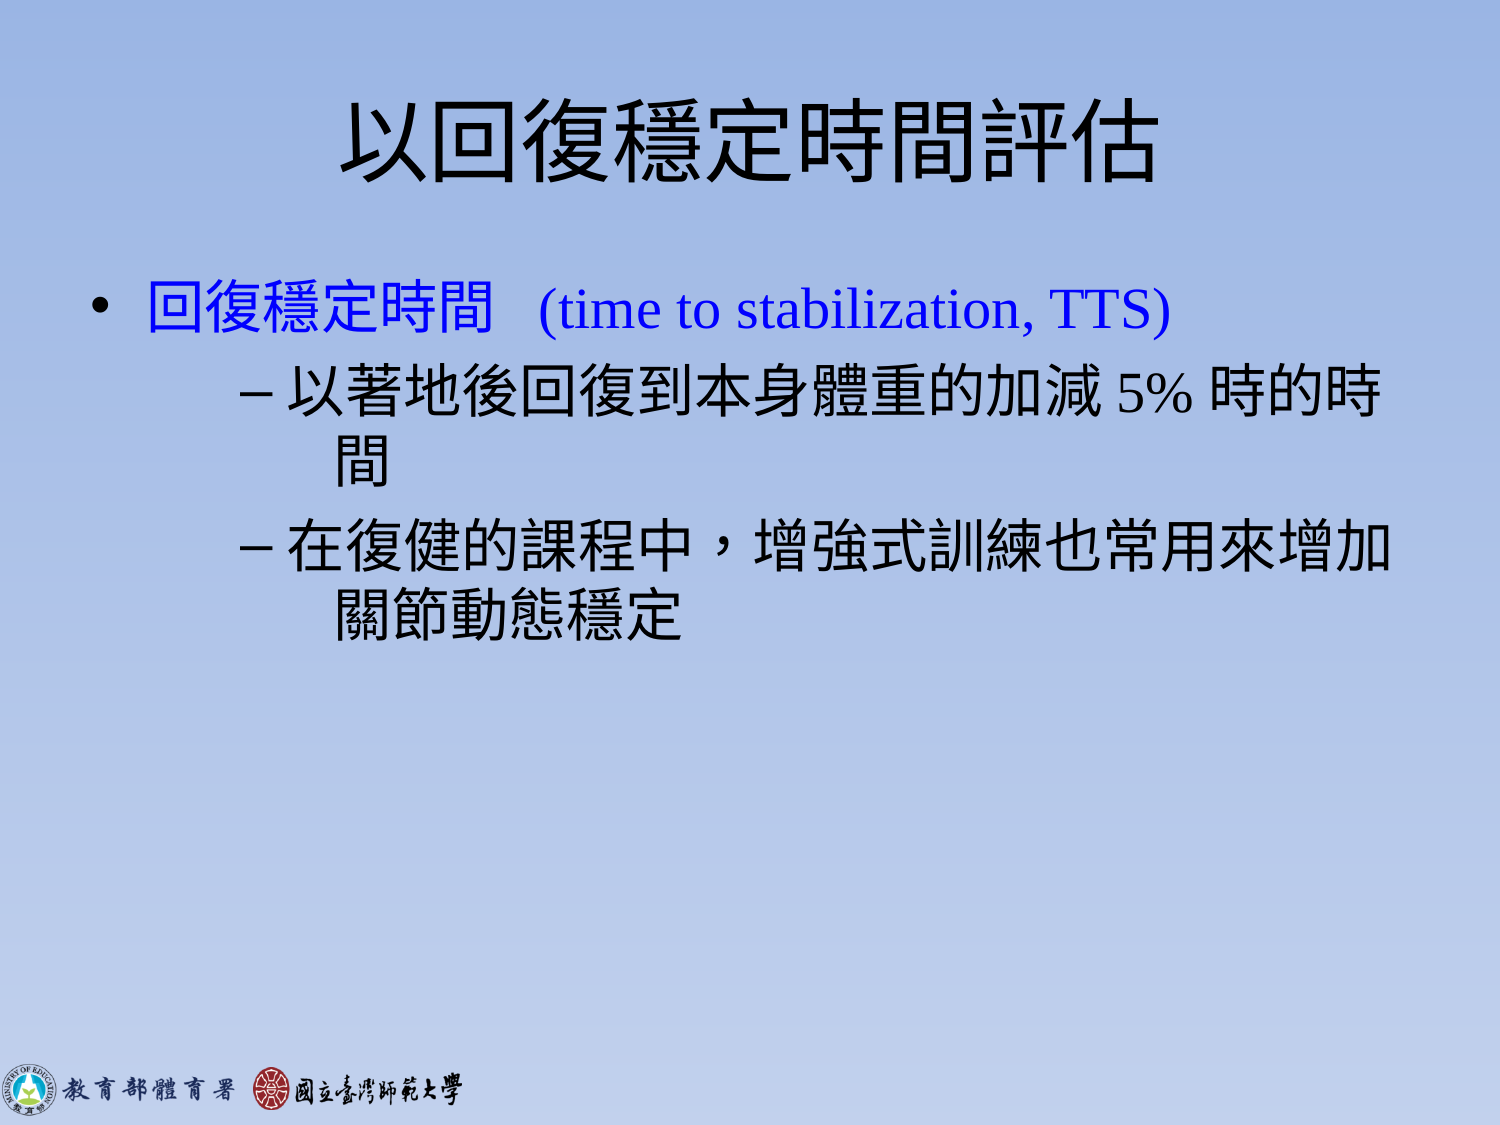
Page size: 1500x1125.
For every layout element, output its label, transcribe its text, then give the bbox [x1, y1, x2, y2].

title 以回復穩定時間評估 [75, 45, 1426, 233]
list 回復穩定時間 (time to stabilization, TTS) 以著地後回復到本身體重的加減5%時的時間 在復健的課程中，增強式訓練也常用來增加關節動態穩定 [75, 262, 1426, 1005]
